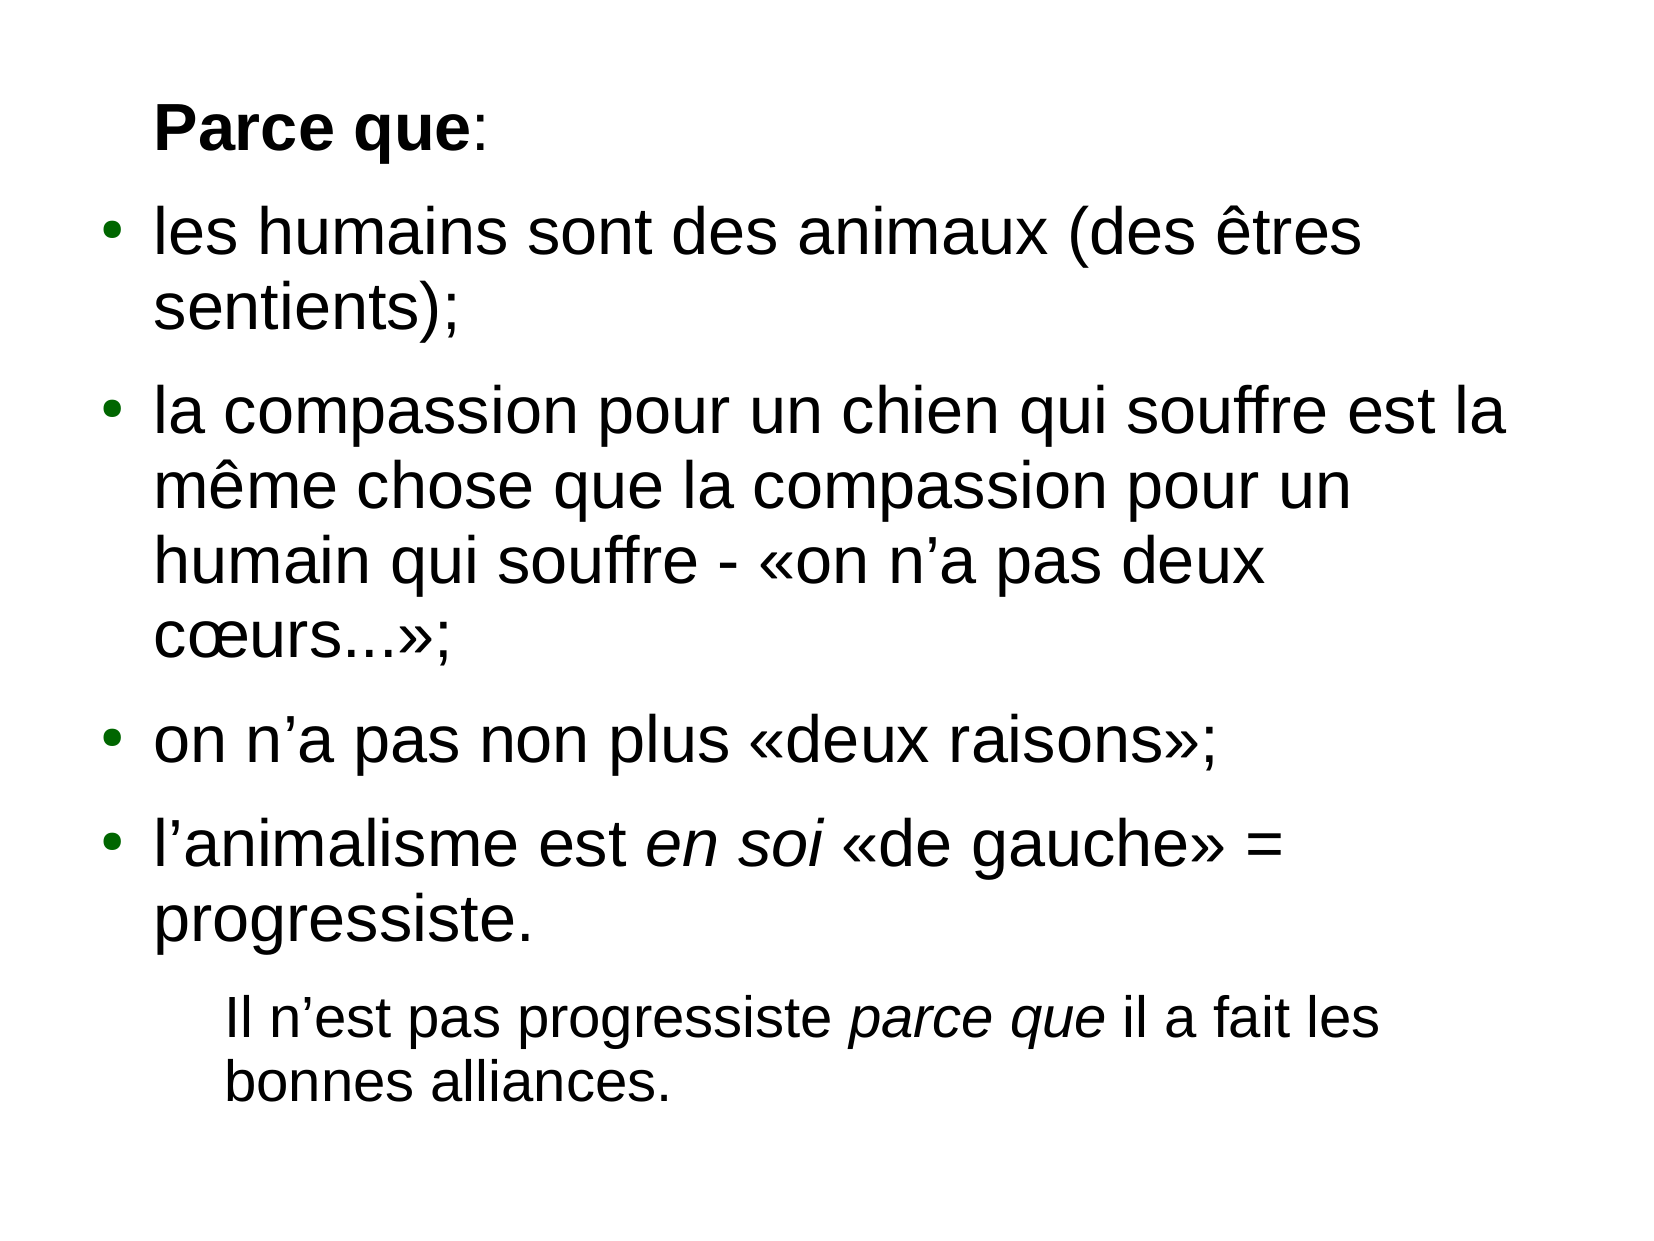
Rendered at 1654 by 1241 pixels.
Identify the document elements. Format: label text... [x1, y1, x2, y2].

list Parce que: les humains sont des animaux (des êtres sentients); la compassion pour un chien qui souffre est la même chose que la compassion pour un humain qui souffre - «on n’a pas deux cœurs...»; on n’a pas non plus «deux raisons»; l’animalisme est en soi «de gauche» = progressiste. Il n’est pas progressiste parce que il a fait les bonnes alliances. [82, 90, 1571, 1156]
